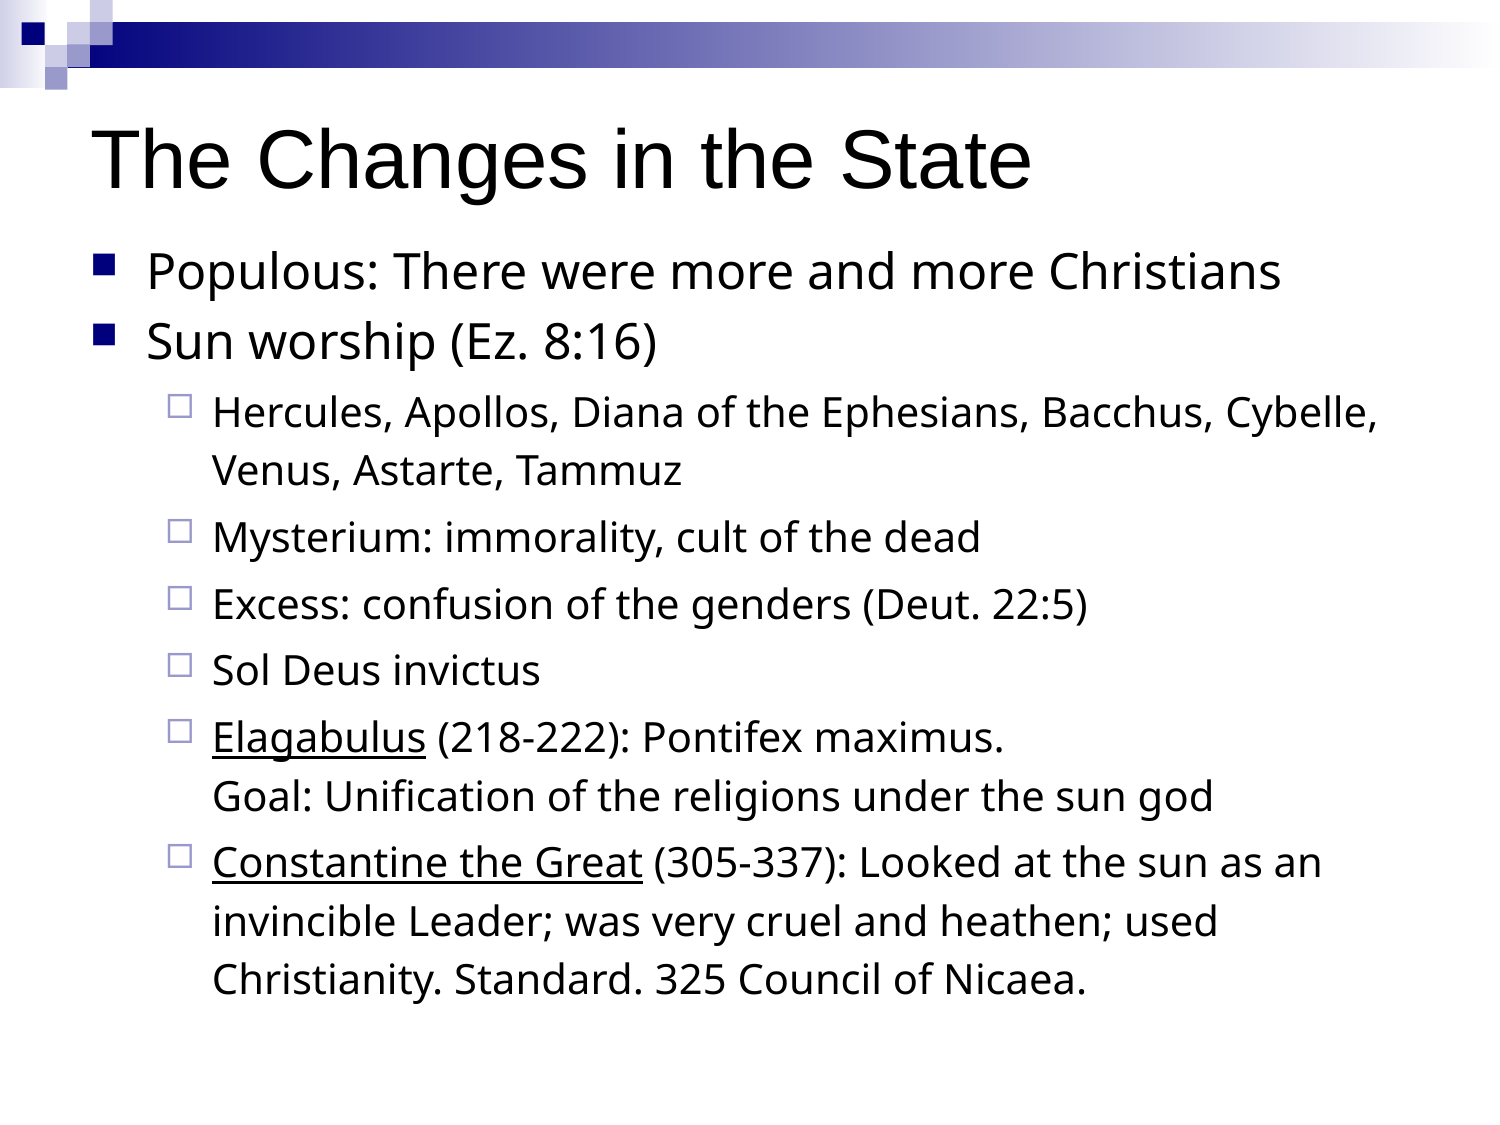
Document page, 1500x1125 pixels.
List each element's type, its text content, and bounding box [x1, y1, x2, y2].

title The Changes in the State [75, 42, 1425, 231]
list Populous: There were more and more Christians Sun worship (Ez. 8:16) Hercules, Apollos, Diana of the Ephesians, Bacchus, Cybelle, Venus, Astarte, Tammuz Mysterium: immorality, cult of the dead Excess: confusion of the genders (Deut. 22:5) Sol Deus invictus Elagabulus (218-222): Pontifex maximus. Goal: Unification of the religions under the sun god Constantine the Great (305-337): Looked at the sun as an invincible Leader; was very cruel and heathen; used Christianity. Standard. 325 Council of Nicaea. [75, 231, 1425, 1052]
